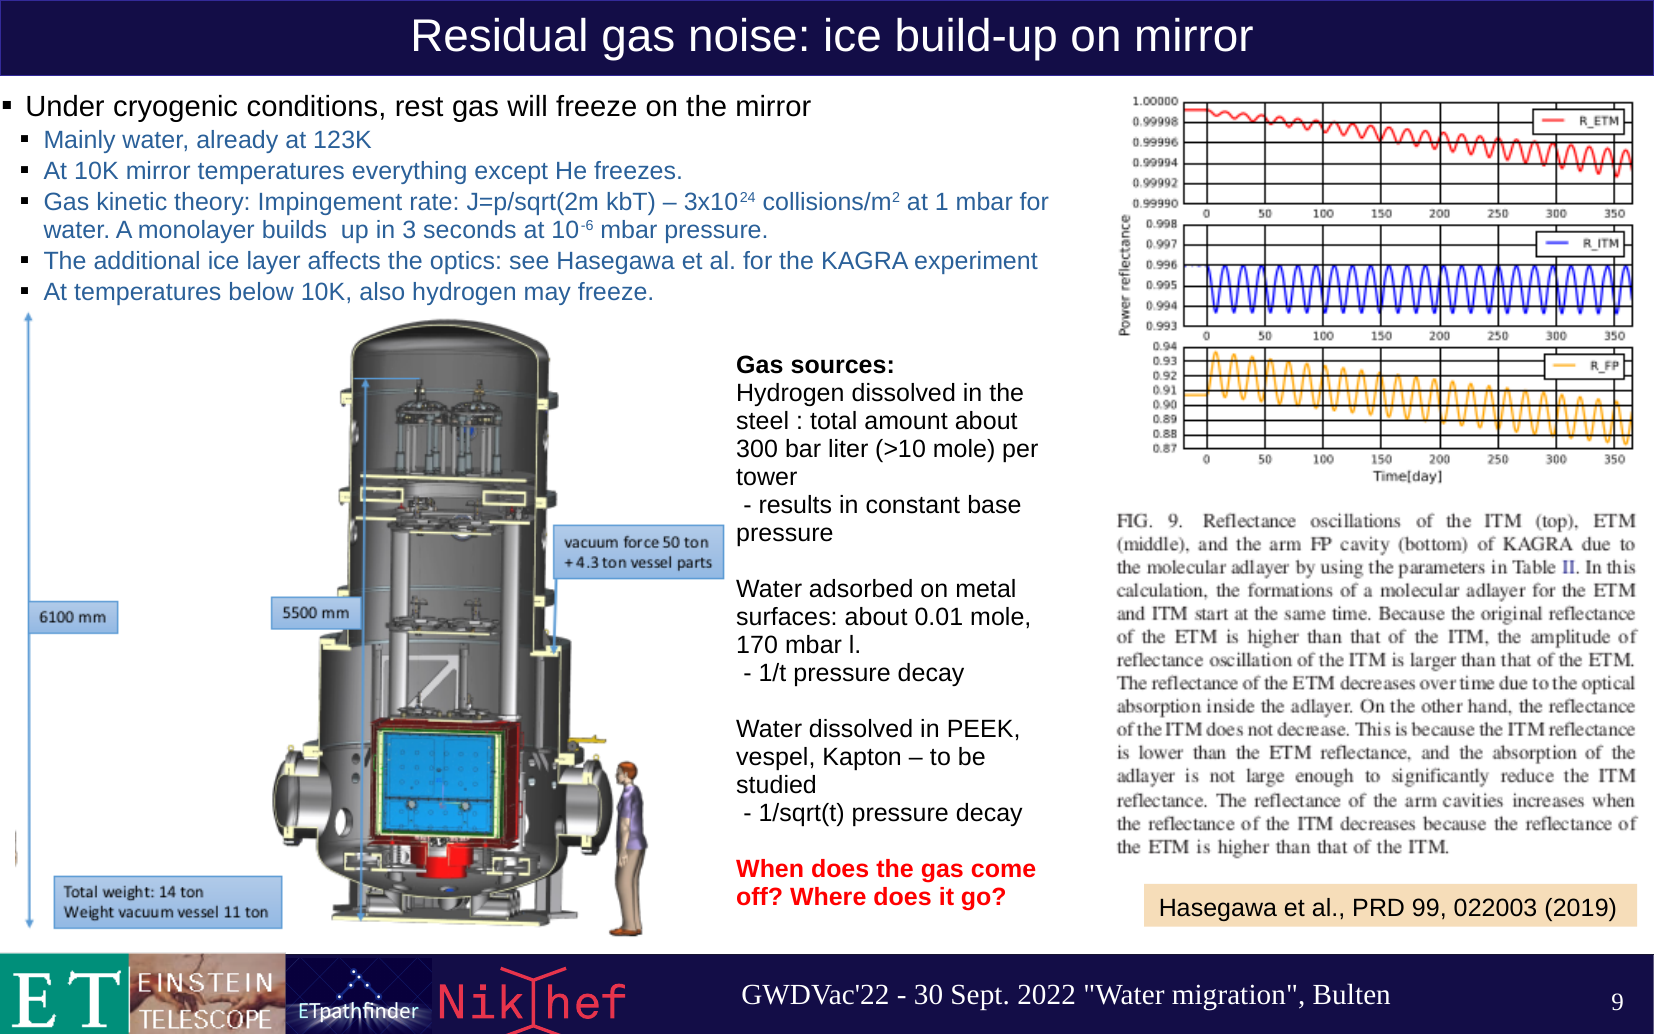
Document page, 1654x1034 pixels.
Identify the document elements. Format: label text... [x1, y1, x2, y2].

text_box Gas sources: Hydrogen dissolved in the steel : total amount about 300 bar liter (>10 mole) per tower - results in constant base pressure Water adsorbed on metal surfaces: about 0.01 mole, 170 mbar l. - 1/t pressure decay Water dissolved in PEEK, vespel, Kapton – to be studied - 1/sqrt(t) pressure decay When does the gas come off? Where does it go? [720, 342, 1081, 920]
text_box Hasegawa et al., PRD 99, 022003 (2019) [1144, 883, 1638, 927]
title Residual gas noise: ice build-up on mirror [75, 1, 1591, 70]
list Under cryogenic conditions, rest gas will freeze on the mirror Mainly water, already at 123K At 10K mirror temperatures everything except He freezes. Gas kinetic theory: Impingement rate: J=p/sqrt(2m kbT) – 3x1024 collisions/m2 at 1 mbar for water. A monolayer builds up in 3 seconds at 10-6 mbar pressure. The additional ice layer affects the optics: see Hasegawa et al. for the KAGRA experiment At temperatures below 10K, also hydrogen may freeze. [0, 90, 1111, 946]
picture [1061, 89, 1654, 885]
picture [0, 951, 432, 1034]
